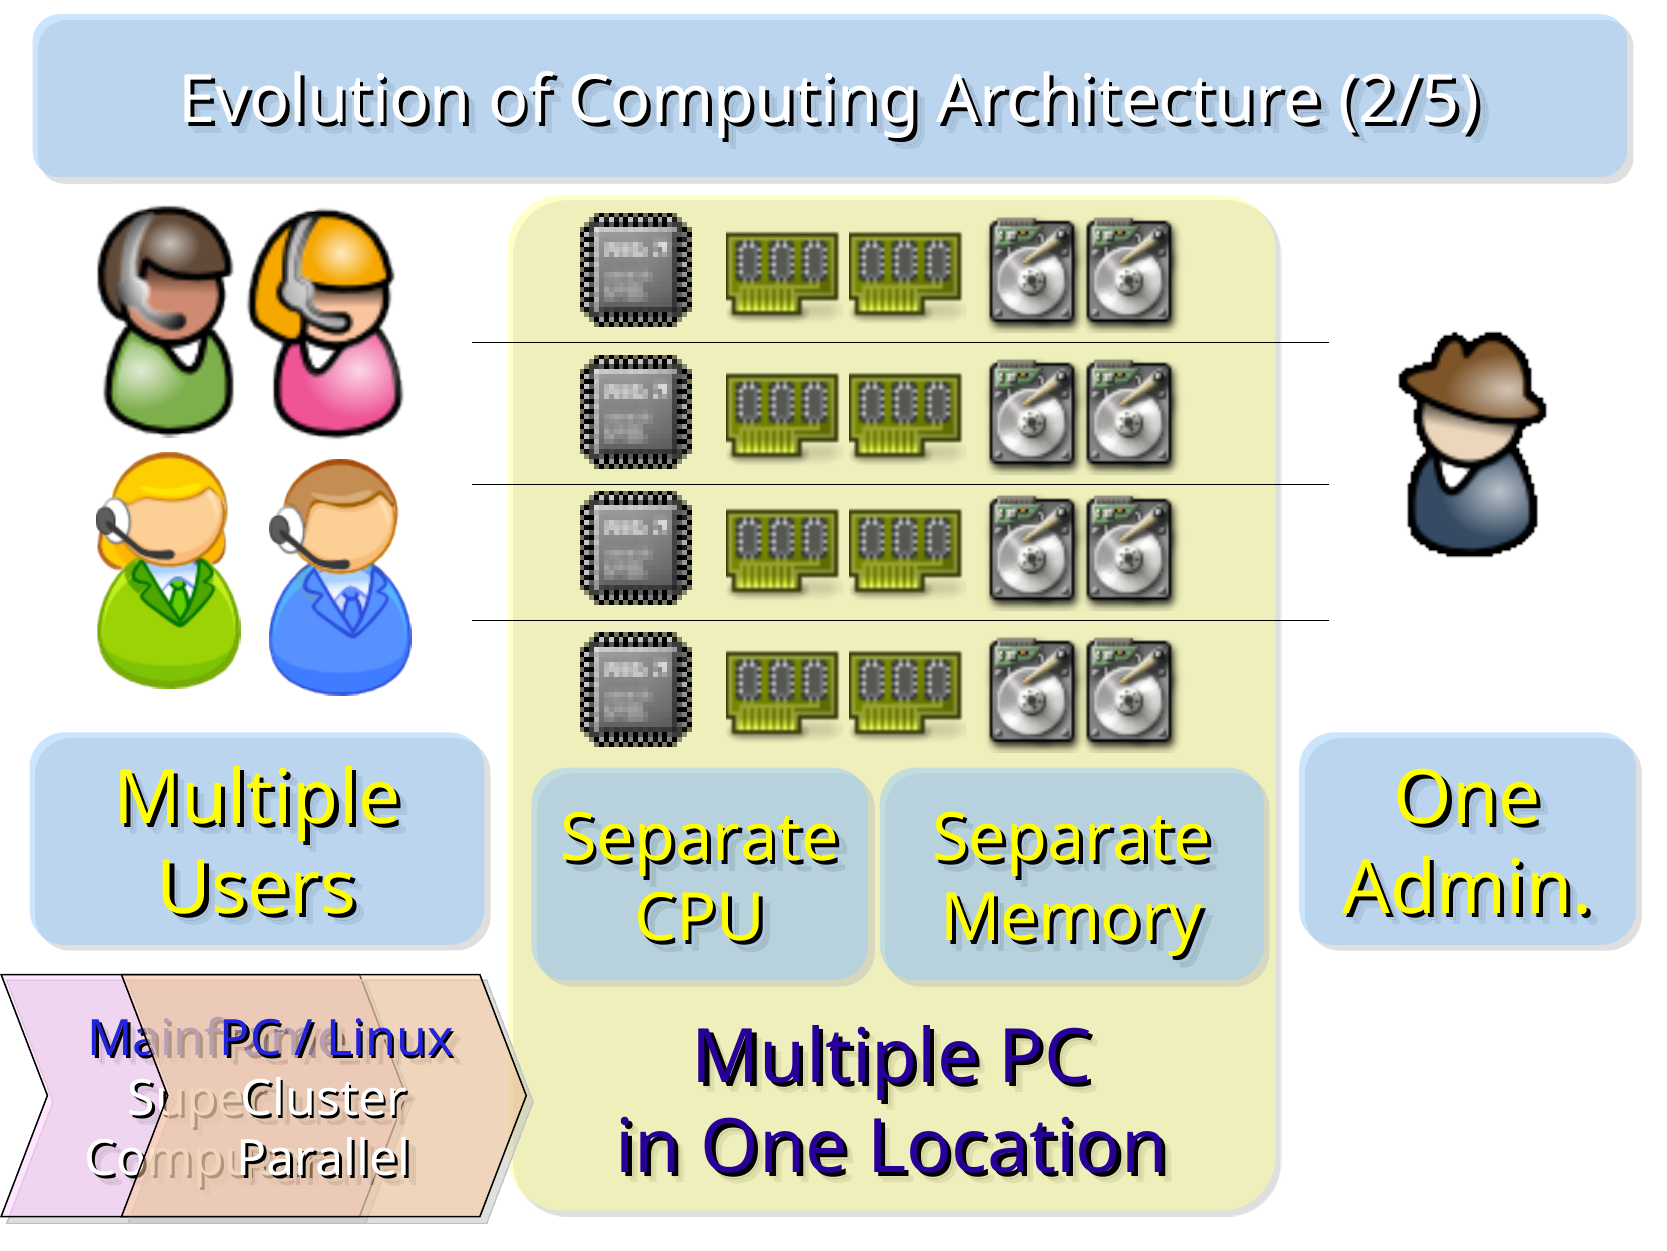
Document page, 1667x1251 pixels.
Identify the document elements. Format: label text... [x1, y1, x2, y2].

picture [1358, 324, 1595, 561]
text_box Multiple Users [29, 732, 485, 945]
picture [970, 634, 1190, 753]
text_box Evolution of Computing Architecture (2/5) [32, 14, 1628, 178]
picture [726, 353, 843, 473]
text_box Multiple PC in One Location [507, 621, 1276, 1211]
picture [970, 214, 1190, 333]
picture [580, 491, 697, 610]
picture [580, 213, 697, 332]
picture [849, 353, 966, 473]
picture [849, 489, 966, 609]
picture [970, 356, 1190, 475]
picture [580, 355, 697, 474]
text_box Multiple PC in One Location [507, 485, 1276, 620]
text_box Multiple PC in One Location [507, 194, 1276, 342]
picture [48, 201, 449, 443]
text_box Separate Memory [879, 767, 1264, 981]
picture [269, 459, 412, 696]
picture [726, 631, 843, 750]
text_box Separate CPU [531, 767, 869, 981]
picture [96, 452, 241, 689]
picture [726, 212, 843, 331]
picture [849, 631, 966, 750]
picture [849, 212, 966, 331]
text_box PC / Linux Cluster Parallel [121, 974, 527, 1217]
text_box Mainframe Super Computer [1, 974, 165, 1217]
picture [580, 632, 697, 752]
picture [726, 489, 843, 609]
text_box One Admin. [1299, 732, 1636, 945]
picture [970, 492, 1190, 611]
text_box Multiple PC in One Location [507, 343, 1276, 484]
